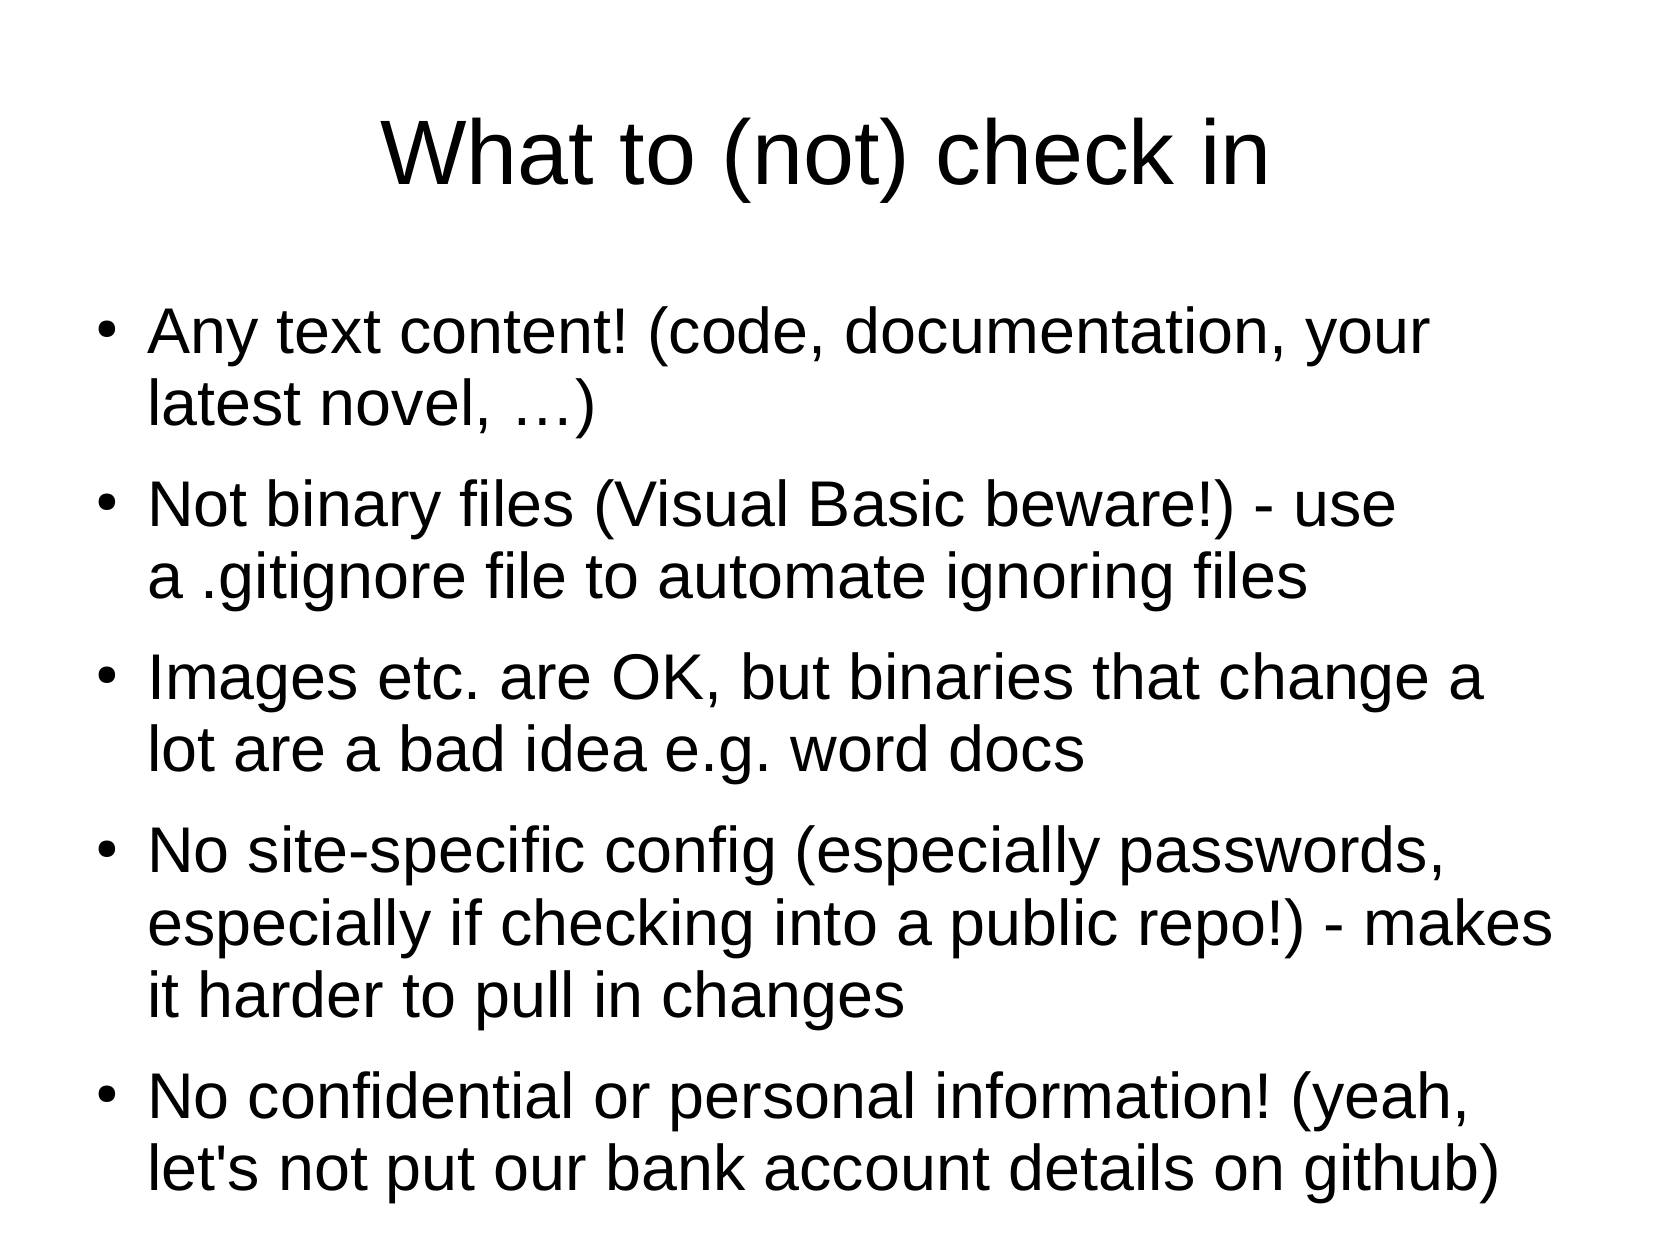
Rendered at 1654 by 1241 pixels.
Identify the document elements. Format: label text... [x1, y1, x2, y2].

list Any text content! (code, documentation, your latest novel, …) Not binary files (Visual Basic beware!) - use a .gitignore file to automate ignoring files Images etc. are OK, but binaries that change a lot are a bad idea e.g. word docs No site-specific config (especially passwords, especially if checking into a public repo!) - makes it harder to pull in changes No confidential or personal information! (yeah, let's not put our bank account details on github) [78, 294, 1567, 1205]
title What to (not) check in [82, 49, 1571, 257]
